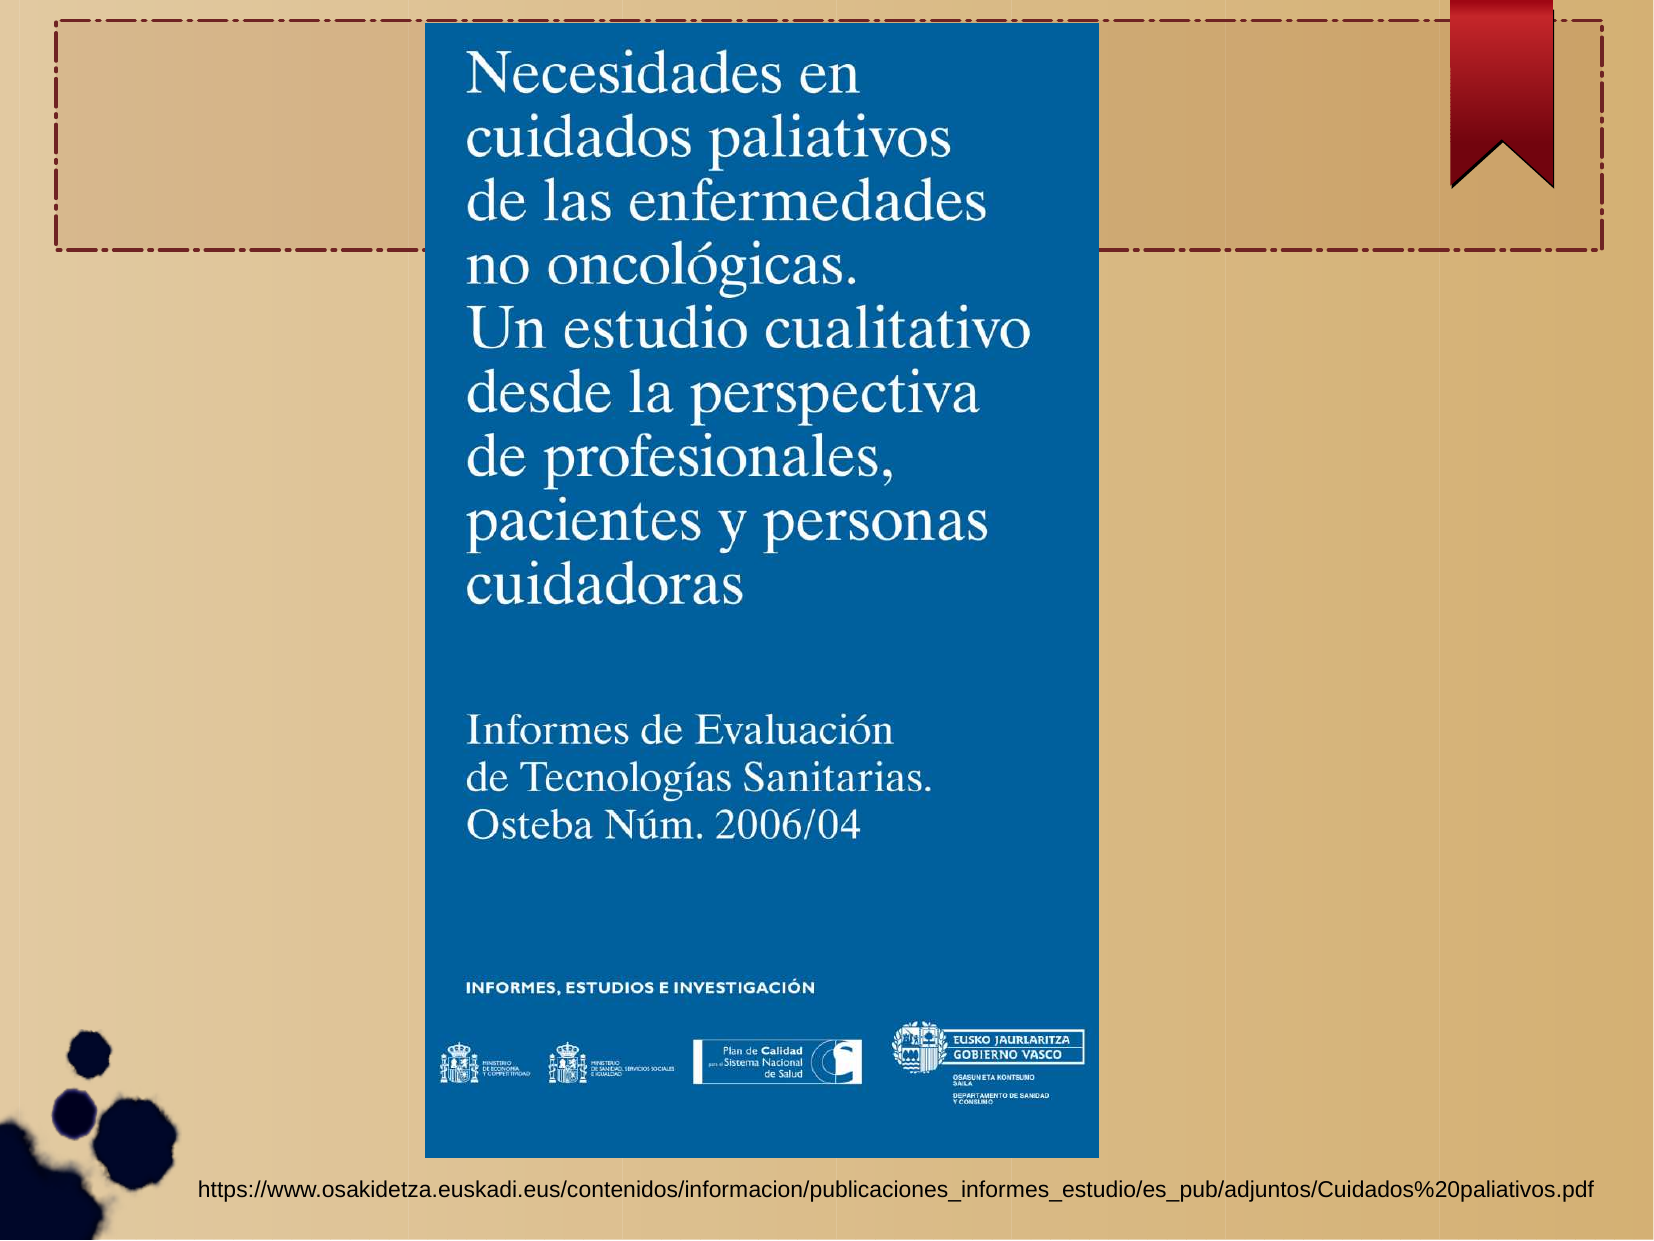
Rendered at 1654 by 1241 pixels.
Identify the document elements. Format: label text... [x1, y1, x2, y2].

text_box https://www.osakidetza.euskadi.eus/contenidos/informacion/publicaciones_informes_estudio/es_pub/adjuntos/Cuidados%20paliativos.pdf [183, 1169, 1654, 1210]
picture [425, 23, 1099, 1158]
